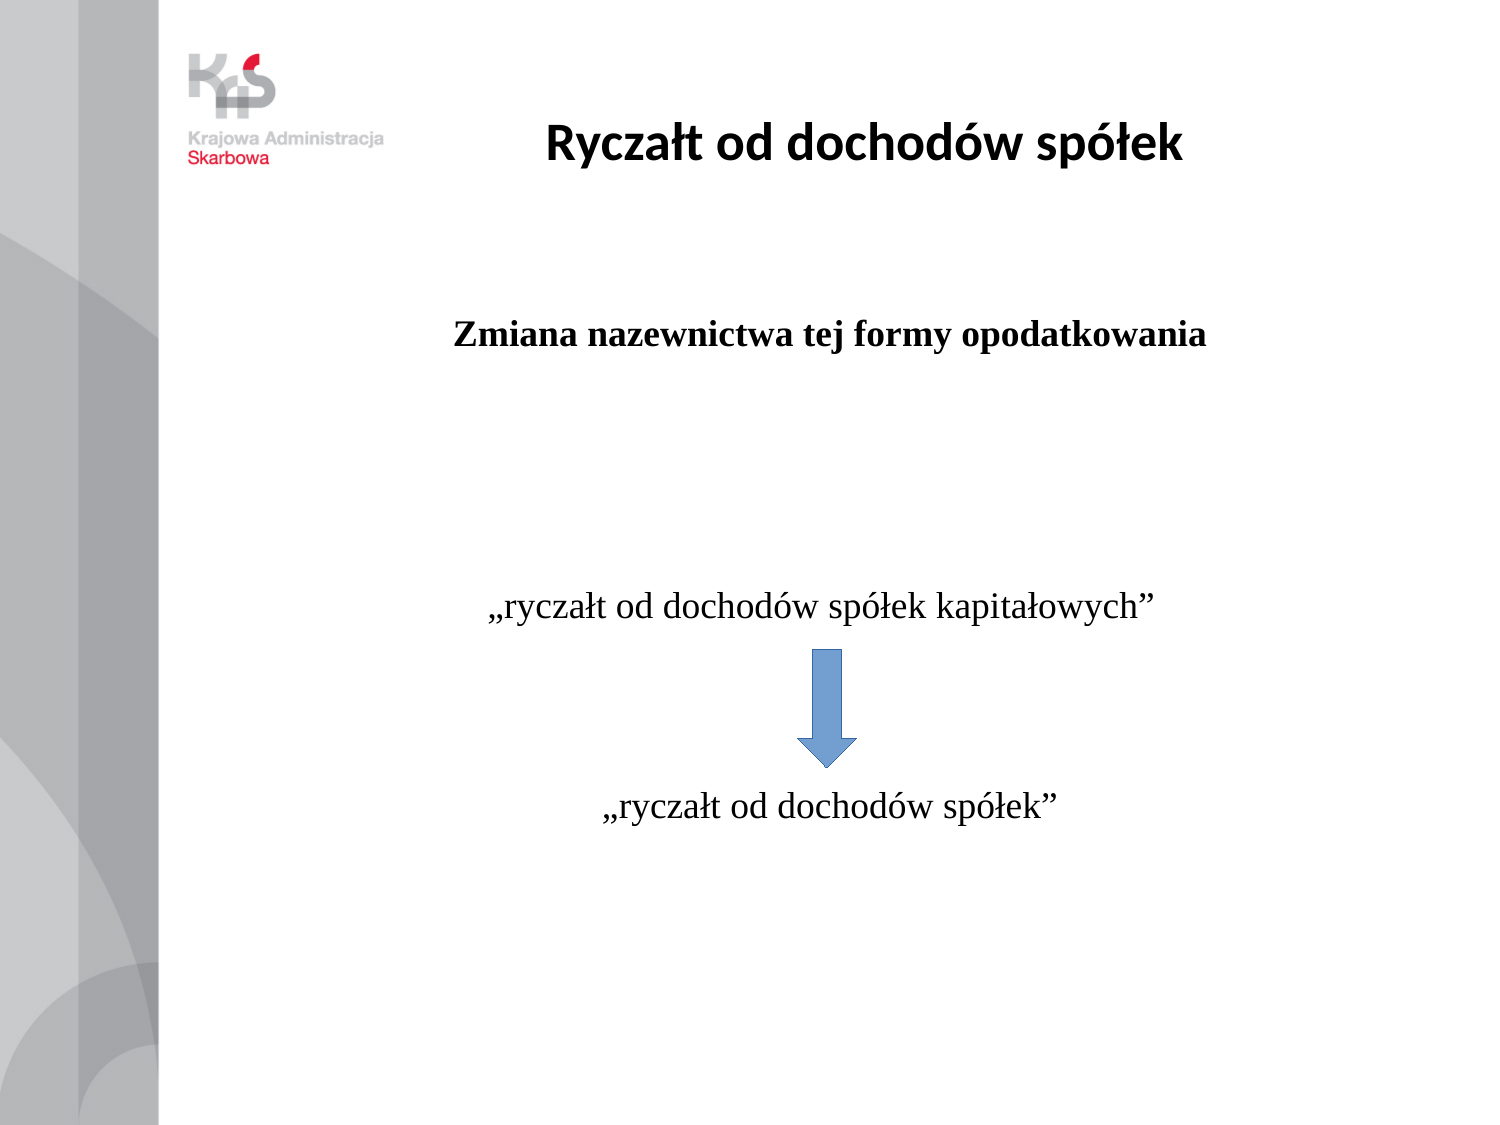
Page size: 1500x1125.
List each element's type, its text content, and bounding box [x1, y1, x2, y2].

subtitle Zmiana nazewnictwa tej formy opodatkowania „ryczałt od dochodów spółek kapitałowych” „ryczałt od dochodów spółek” [200, 238, 1447, 827]
title Ryczałt od dochodów spółek [324, 44, 1418, 232]
picture [0, 0, 1500, 1125]
text_box [797, 649, 857, 768]
